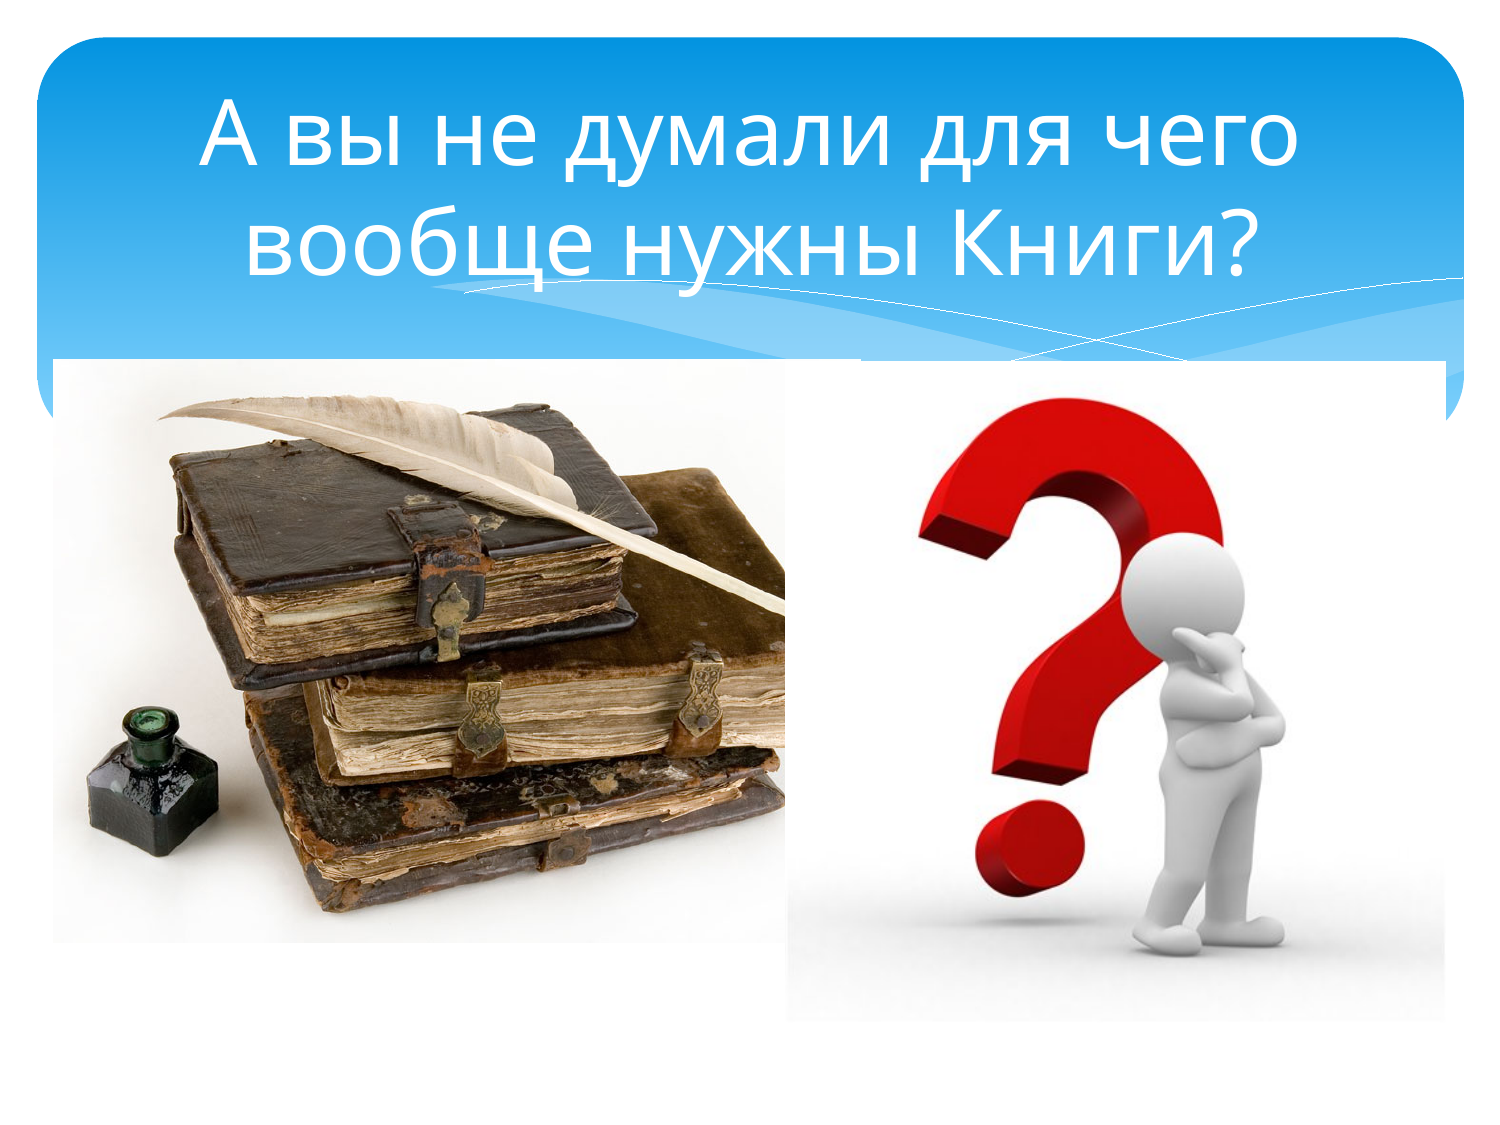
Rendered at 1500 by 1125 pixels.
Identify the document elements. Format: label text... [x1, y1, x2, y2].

title А вы не думали для чего вообще нужны Книги? [76, 66, 1427, 313]
picture [53, 359, 1446, 1023]
